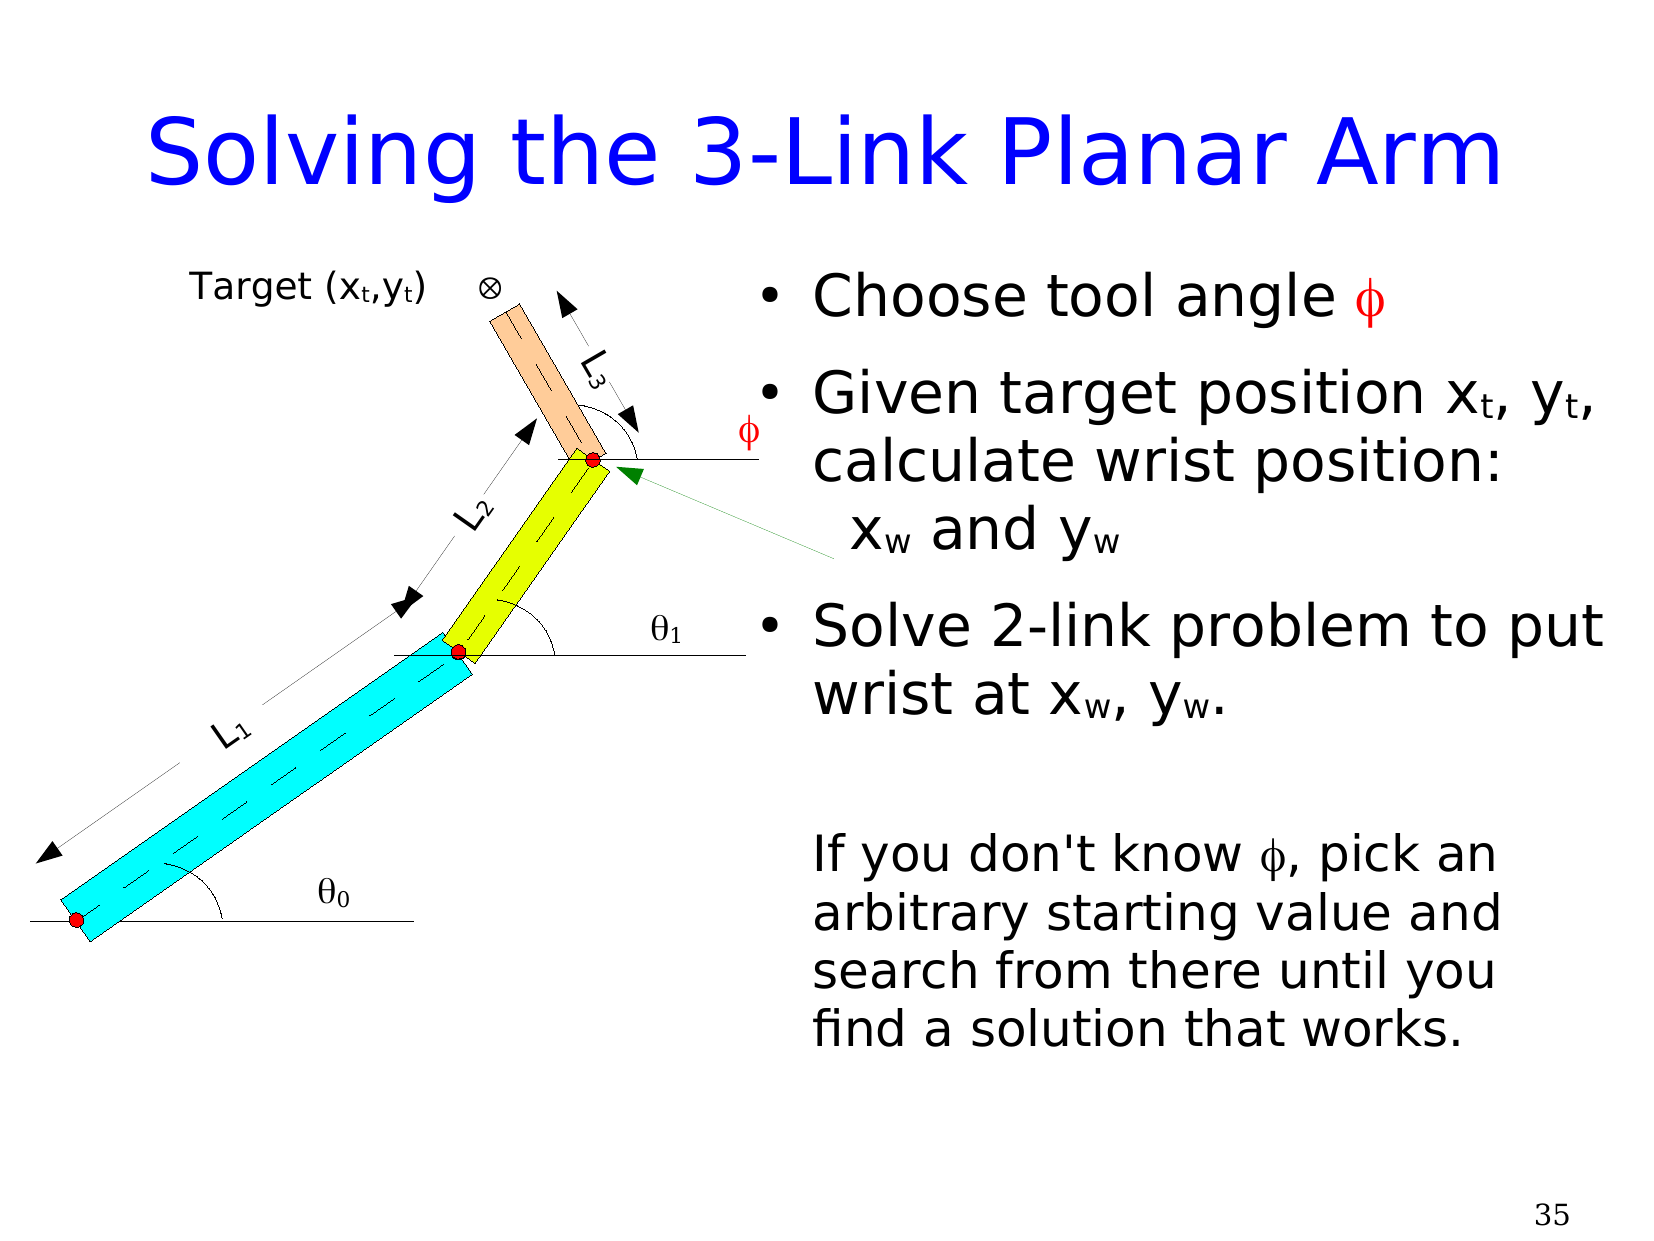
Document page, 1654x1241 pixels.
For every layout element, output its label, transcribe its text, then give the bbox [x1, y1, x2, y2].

list Choose tool angle  Given target position xt, yt, calculate wrist position: xw and yw Solve 2-link problem to put wrist at xw, yw. If you don't know f, pick an arbitrary starting value and search from there until you find a solution that works. [741, 262, 1608, 1133]
text_box Target (xt,yt)  [136, 257, 520, 331]
text_box [60, 656, 481, 942]
title Solving the 3-Link Planar Arm [82, 49, 1571, 257]
text_box L1 [186, 678, 294, 783]
text_box L3 [547, 326, 647, 429]
text_box [410, 460, 610, 655]
text_box [495, 304, 607, 459]
text_box L2 [430, 456, 535, 563]
